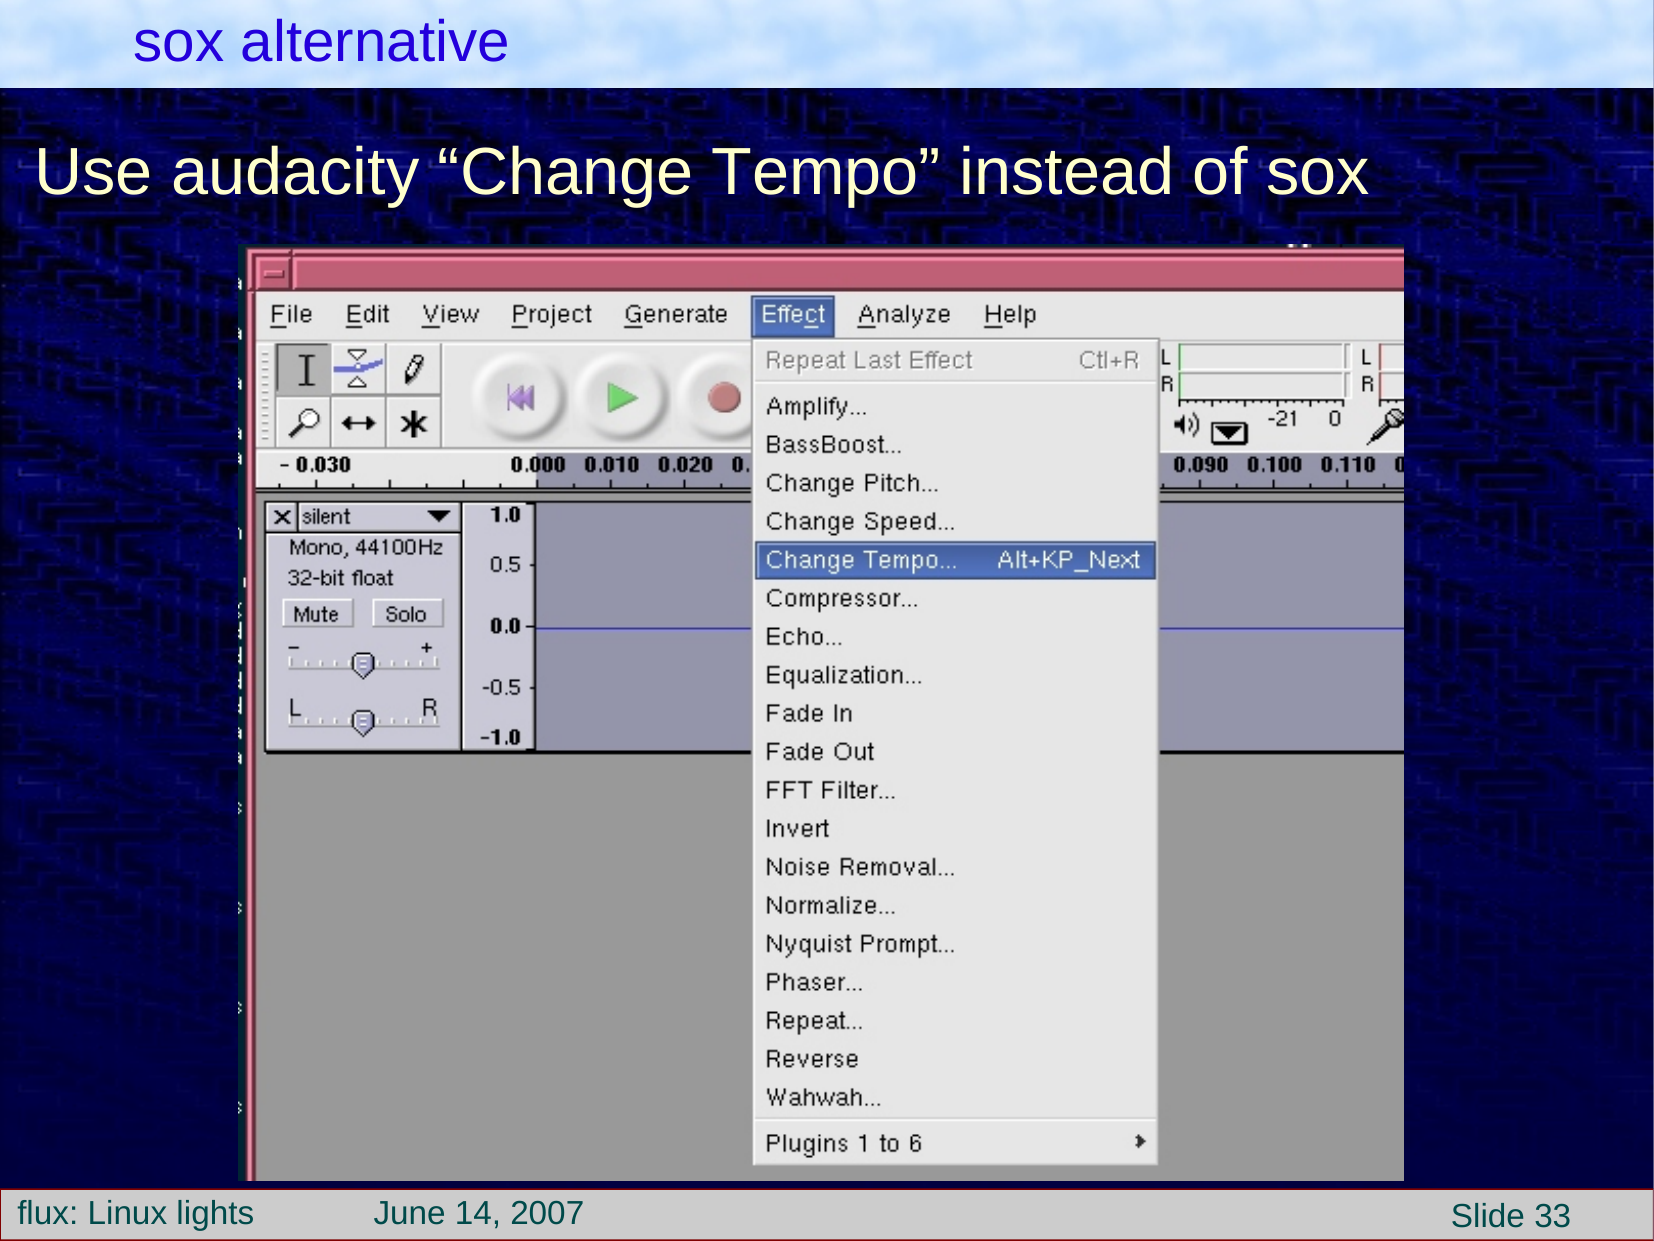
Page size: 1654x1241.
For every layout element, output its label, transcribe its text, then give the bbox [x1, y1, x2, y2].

text_box sox alternative [0, 0, 1654, 88]
text_box [713, 1189, 1436, 1241]
text_box Slide <number> [1436, 1189, 1654, 1241]
list Use audacity “Change Tempo” instead of sox [16, 132, 1623, 1076]
picture [0, 88, 1654, 1189]
text_box flux: Linux lights June 14, 2007 [2, 1186, 713, 1241]
